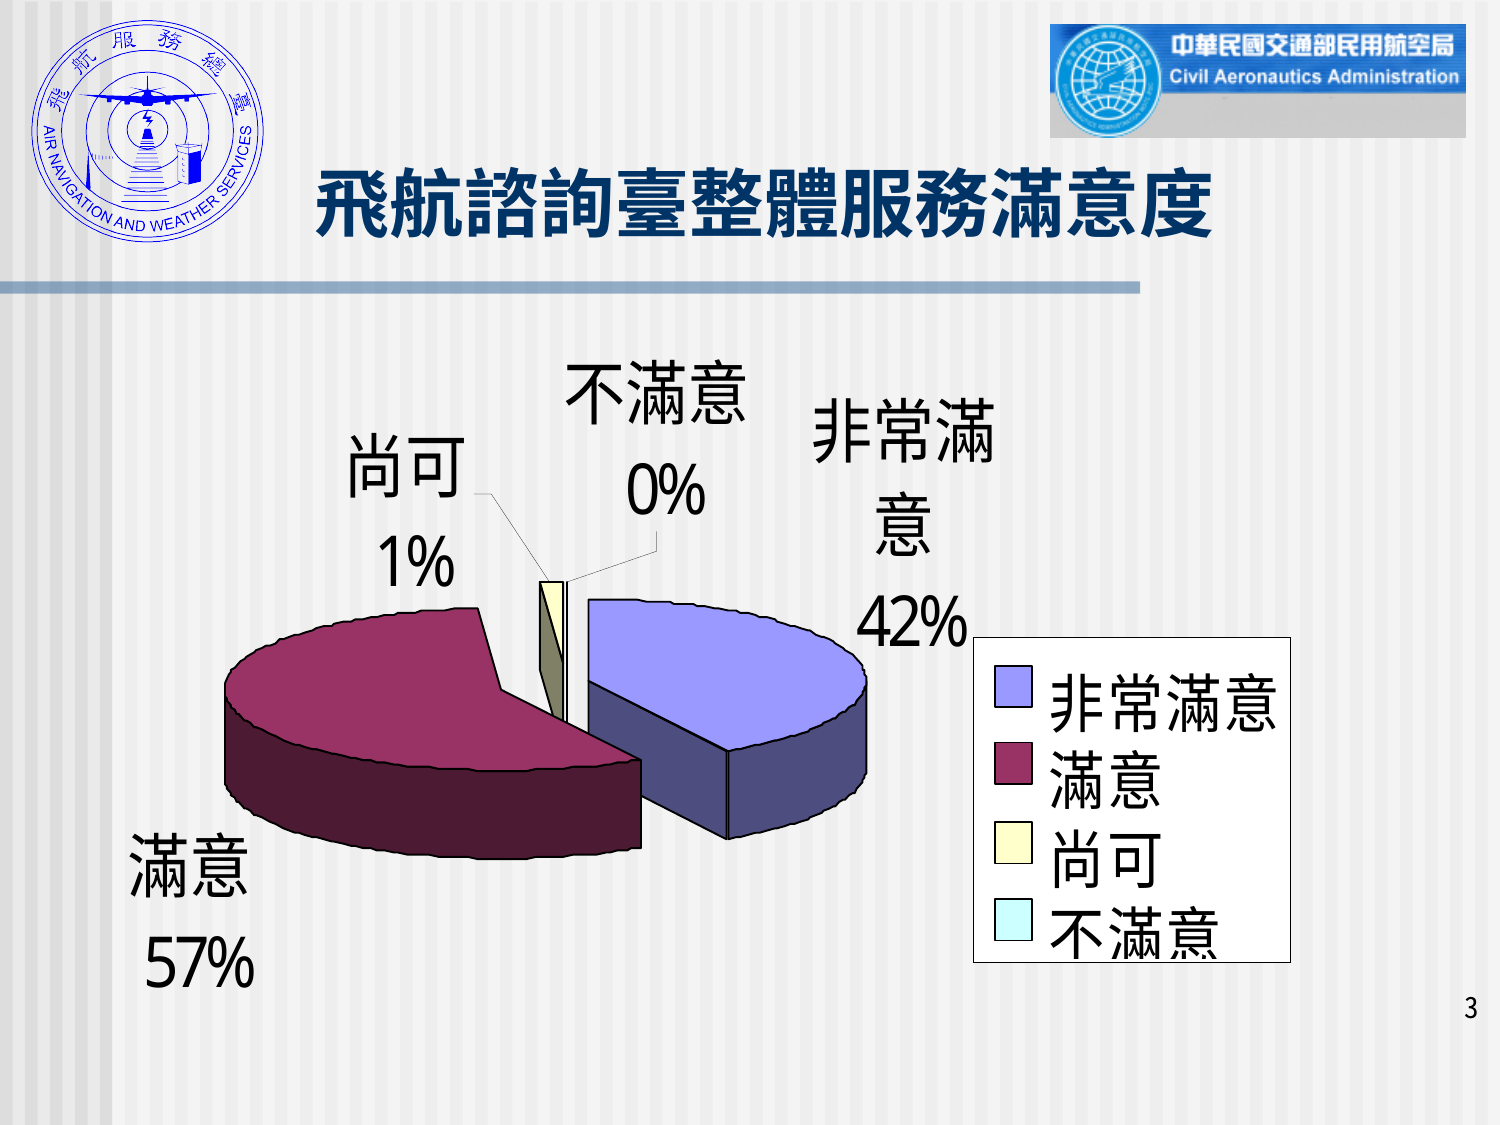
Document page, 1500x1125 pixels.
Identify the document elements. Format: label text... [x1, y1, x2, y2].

chart [123, 282, 1341, 1071]
text_box <編號> [1341, 964, 1495, 1040]
title 飛航諮詢臺整體服務滿意度 [206, 148, 1500, 255]
